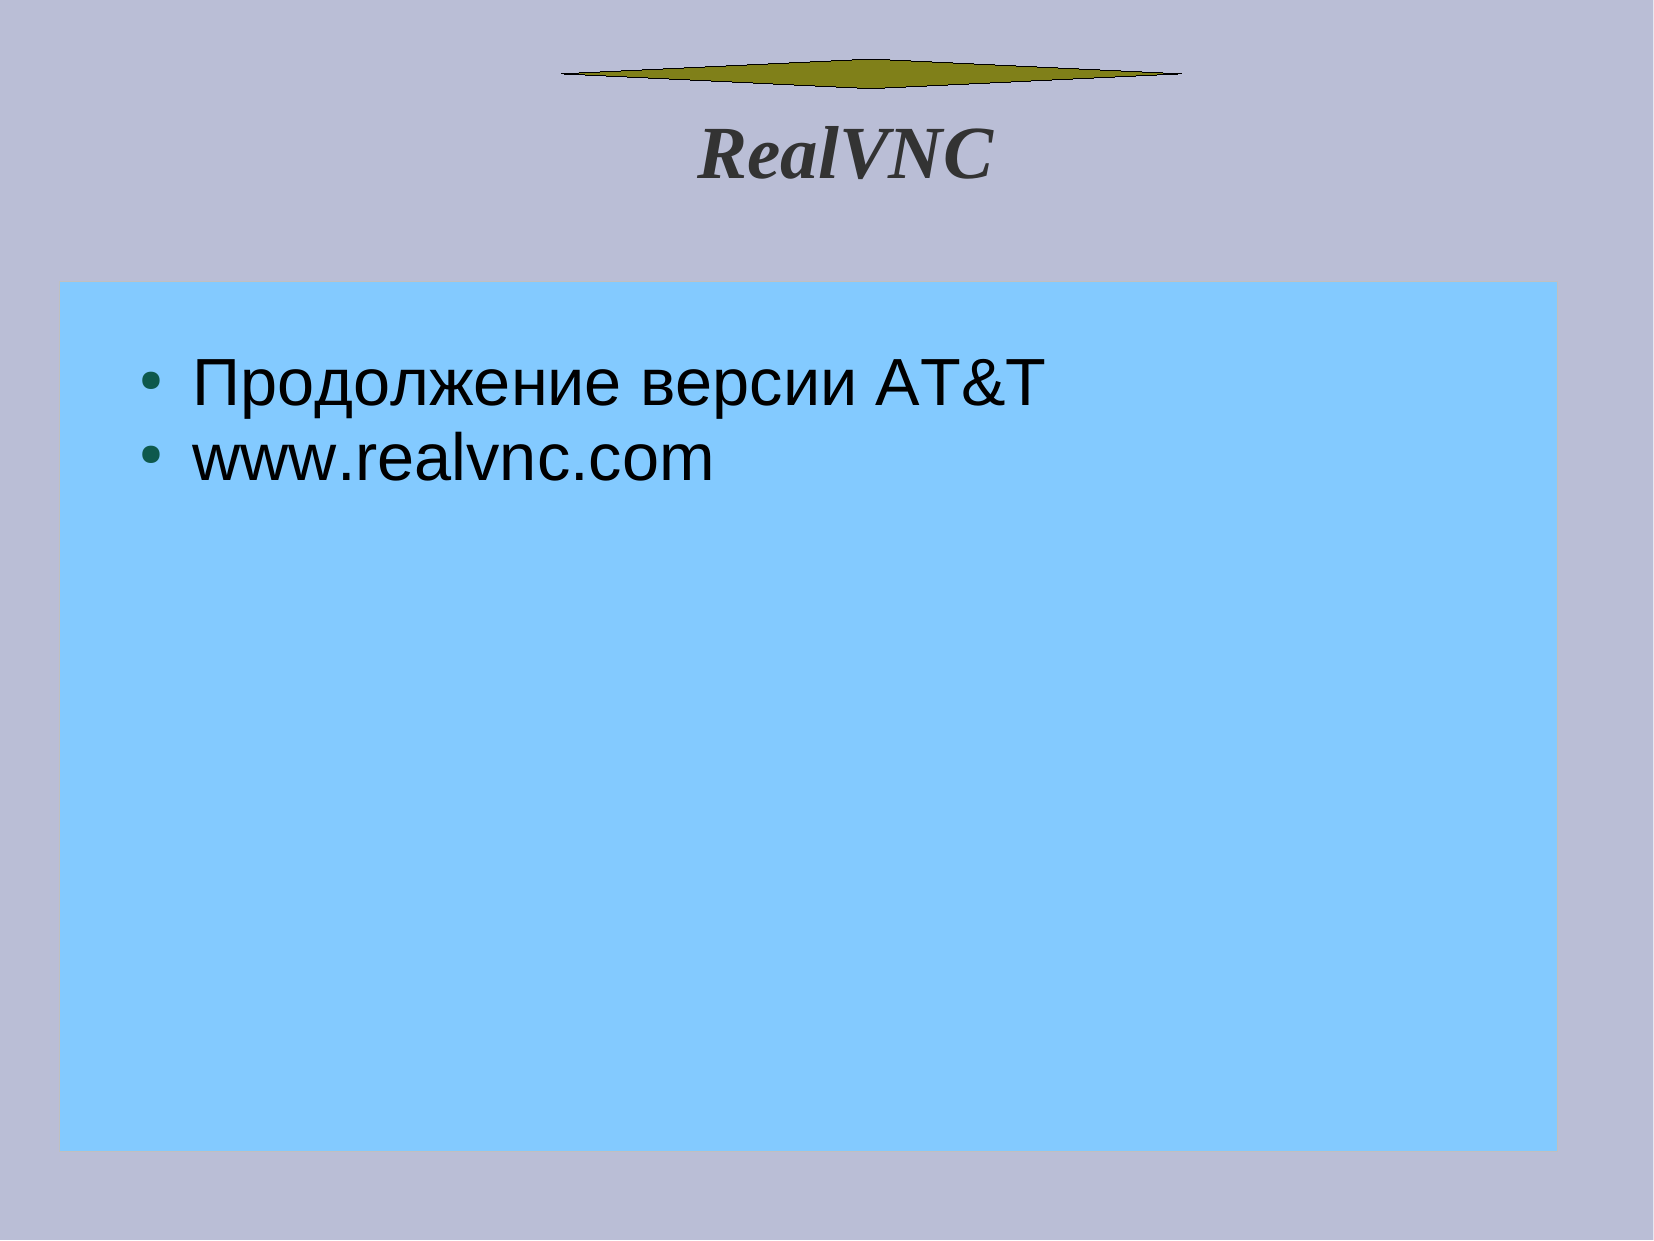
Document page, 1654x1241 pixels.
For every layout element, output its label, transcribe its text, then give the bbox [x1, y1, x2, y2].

title RealVNC [82, 56, 1571, 250]
list Продолжение версии AT&T www.realvnc.com [121, 344, 1534, 1127]
